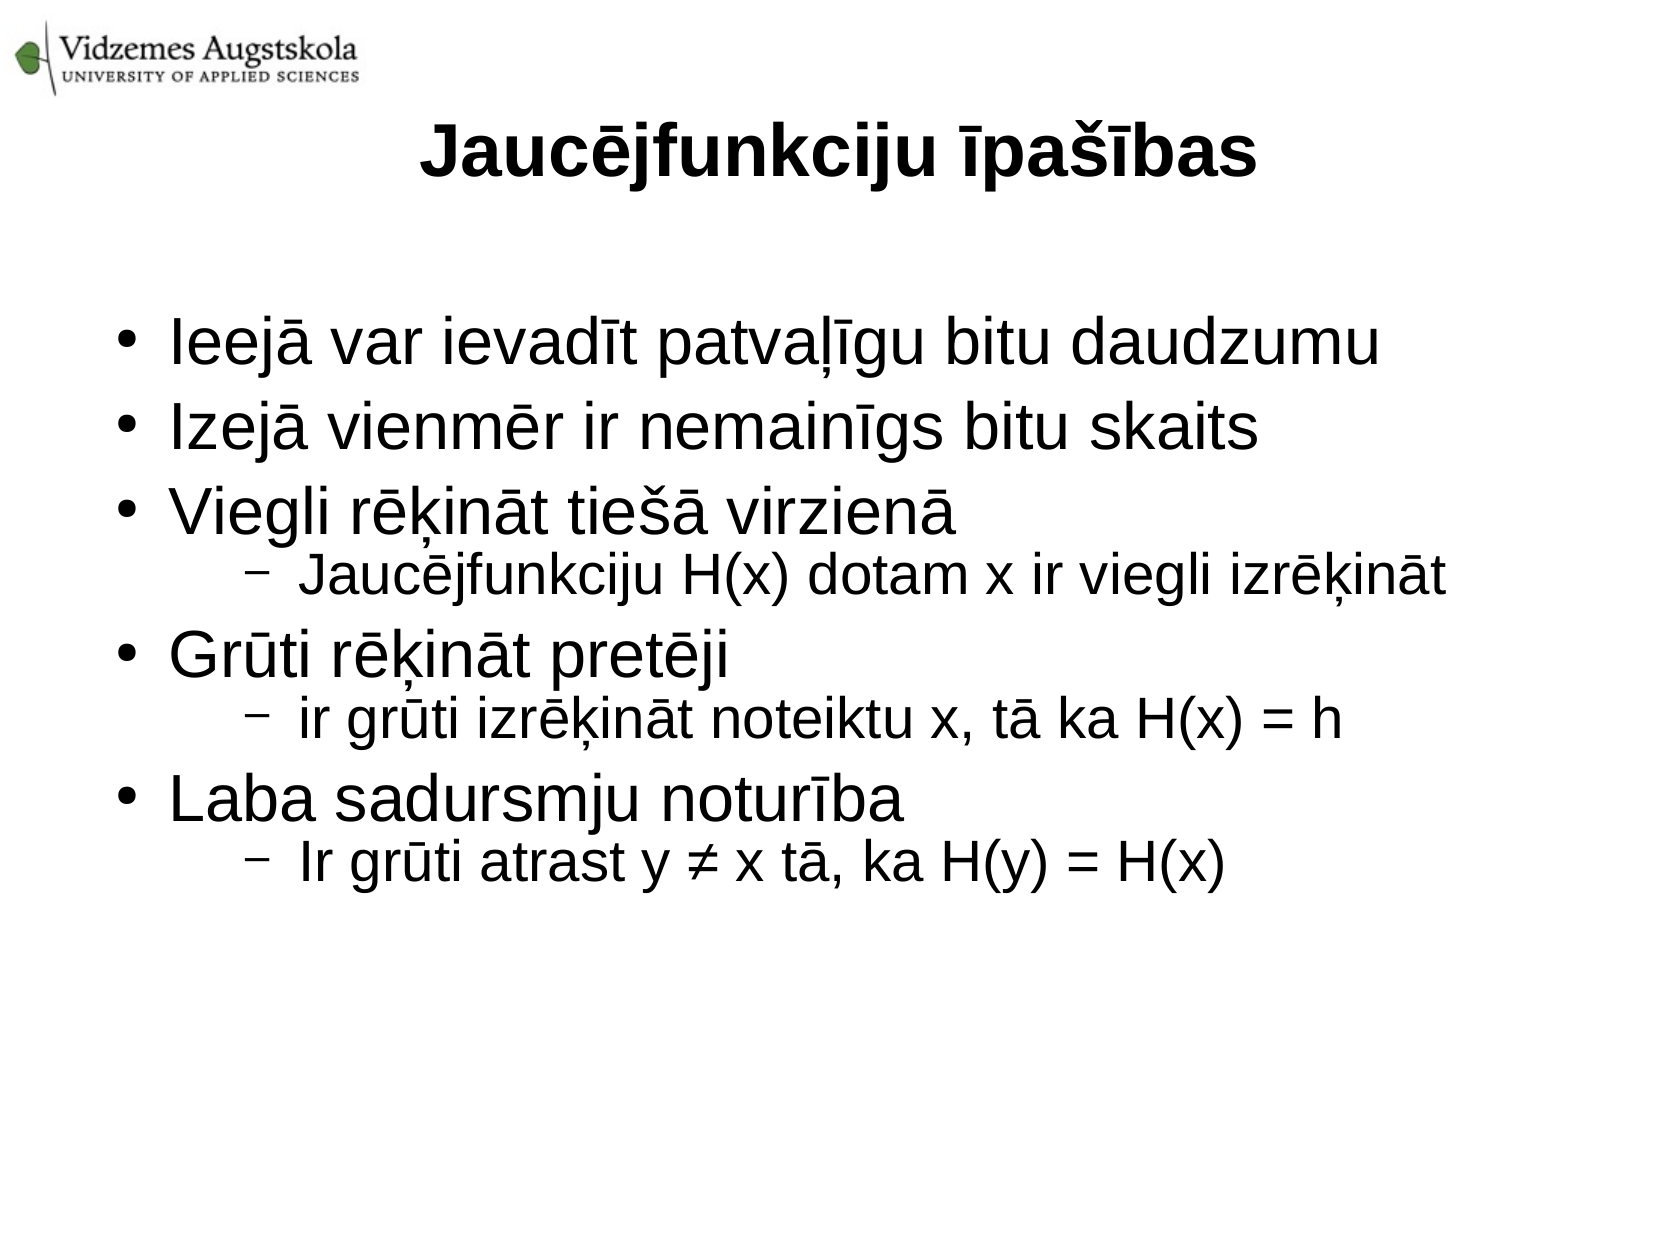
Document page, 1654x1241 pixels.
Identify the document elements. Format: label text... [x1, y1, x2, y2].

list Ieejā var ievadīt patvaļīgu bitu daudzumu Izejā vienmēr ir nemainīgs bitu skaits Viegli rēķināt tiešā virzienā Jaucējfunkciju H(x) dotam x ir viegli izrēķināt Grūti rēķināt pretēji ir grūti izrēķināt noteiktu x, tā ka H(x) = h Laba sadursmju noturība Ir grūti atrast y ≠ x tā, ka H(y) = H(x) [82, 303, 1571, 1158]
picture [5, 2, 368, 113]
title Jaucējfunkciju īpašības [82, 111, 1571, 196]
